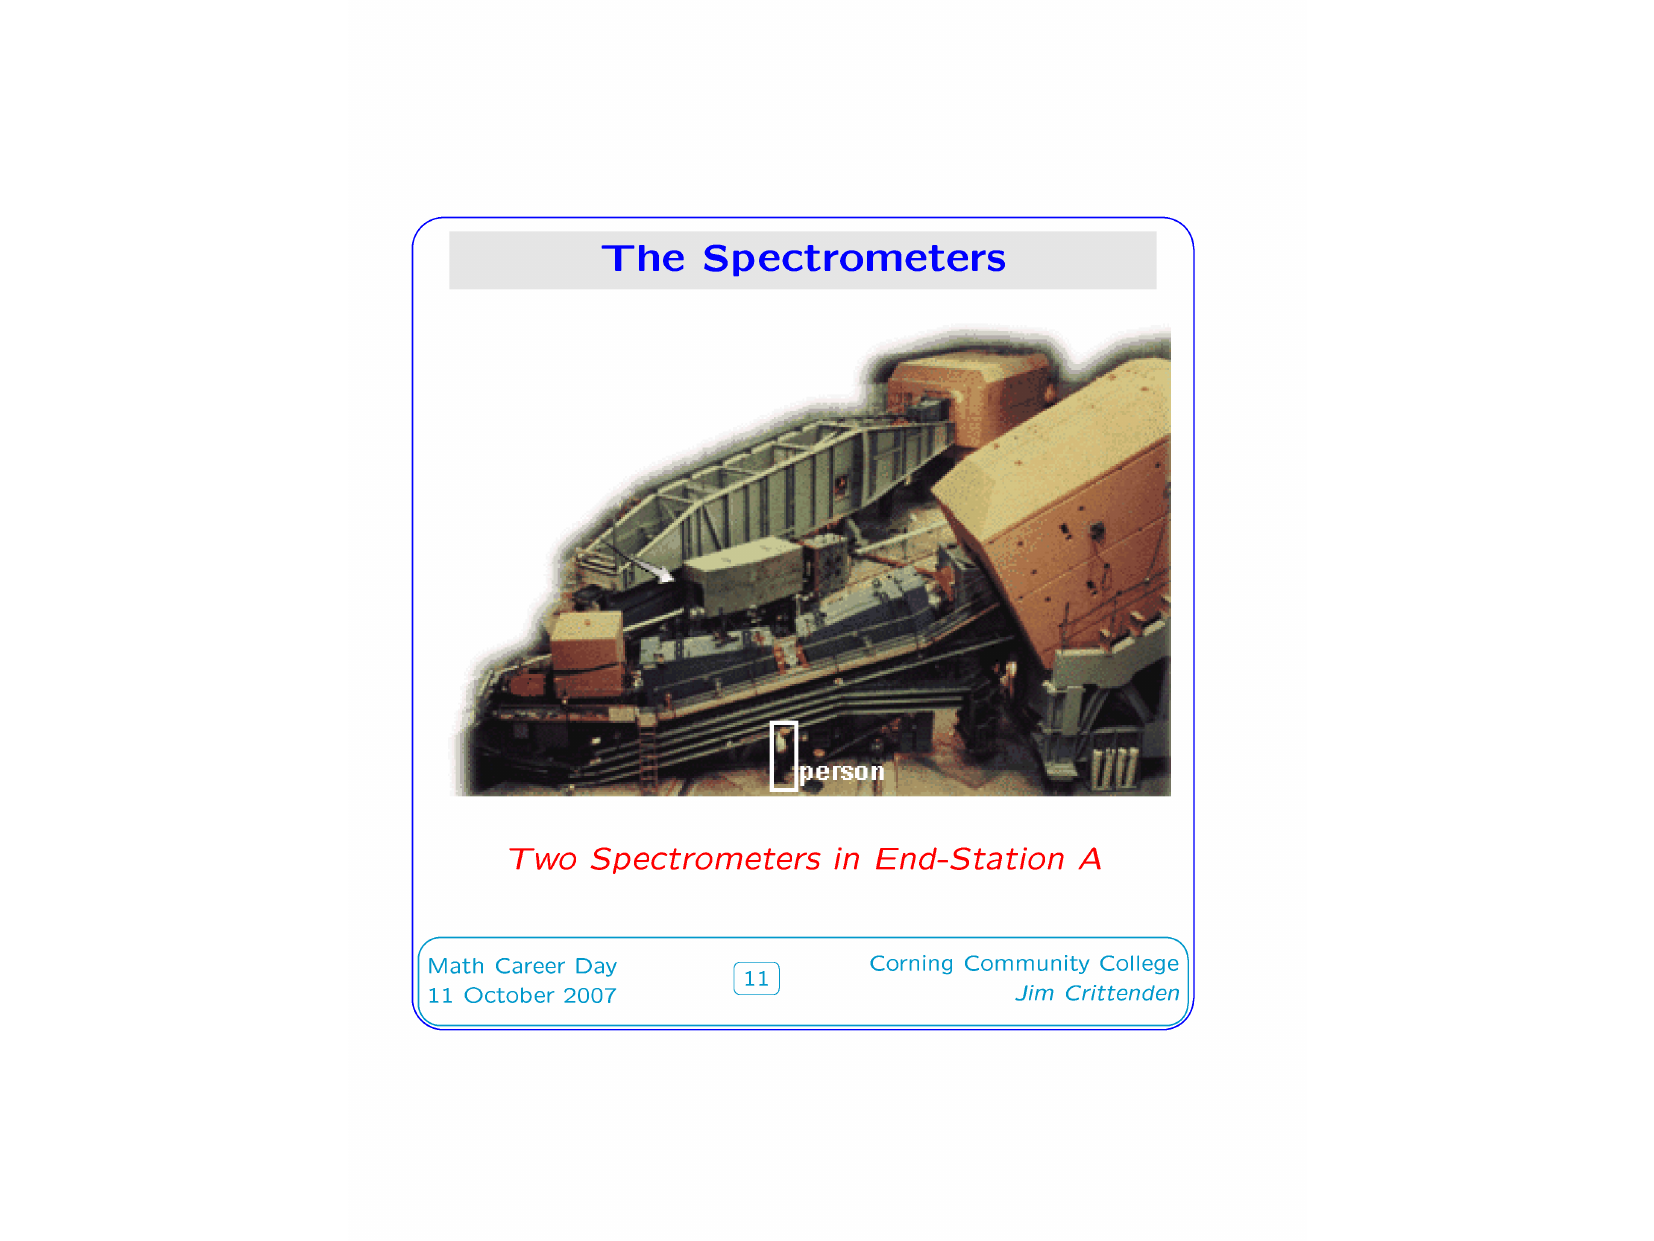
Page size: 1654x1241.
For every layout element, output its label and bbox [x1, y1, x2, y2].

picture [348, 0, 1307, 1241]
